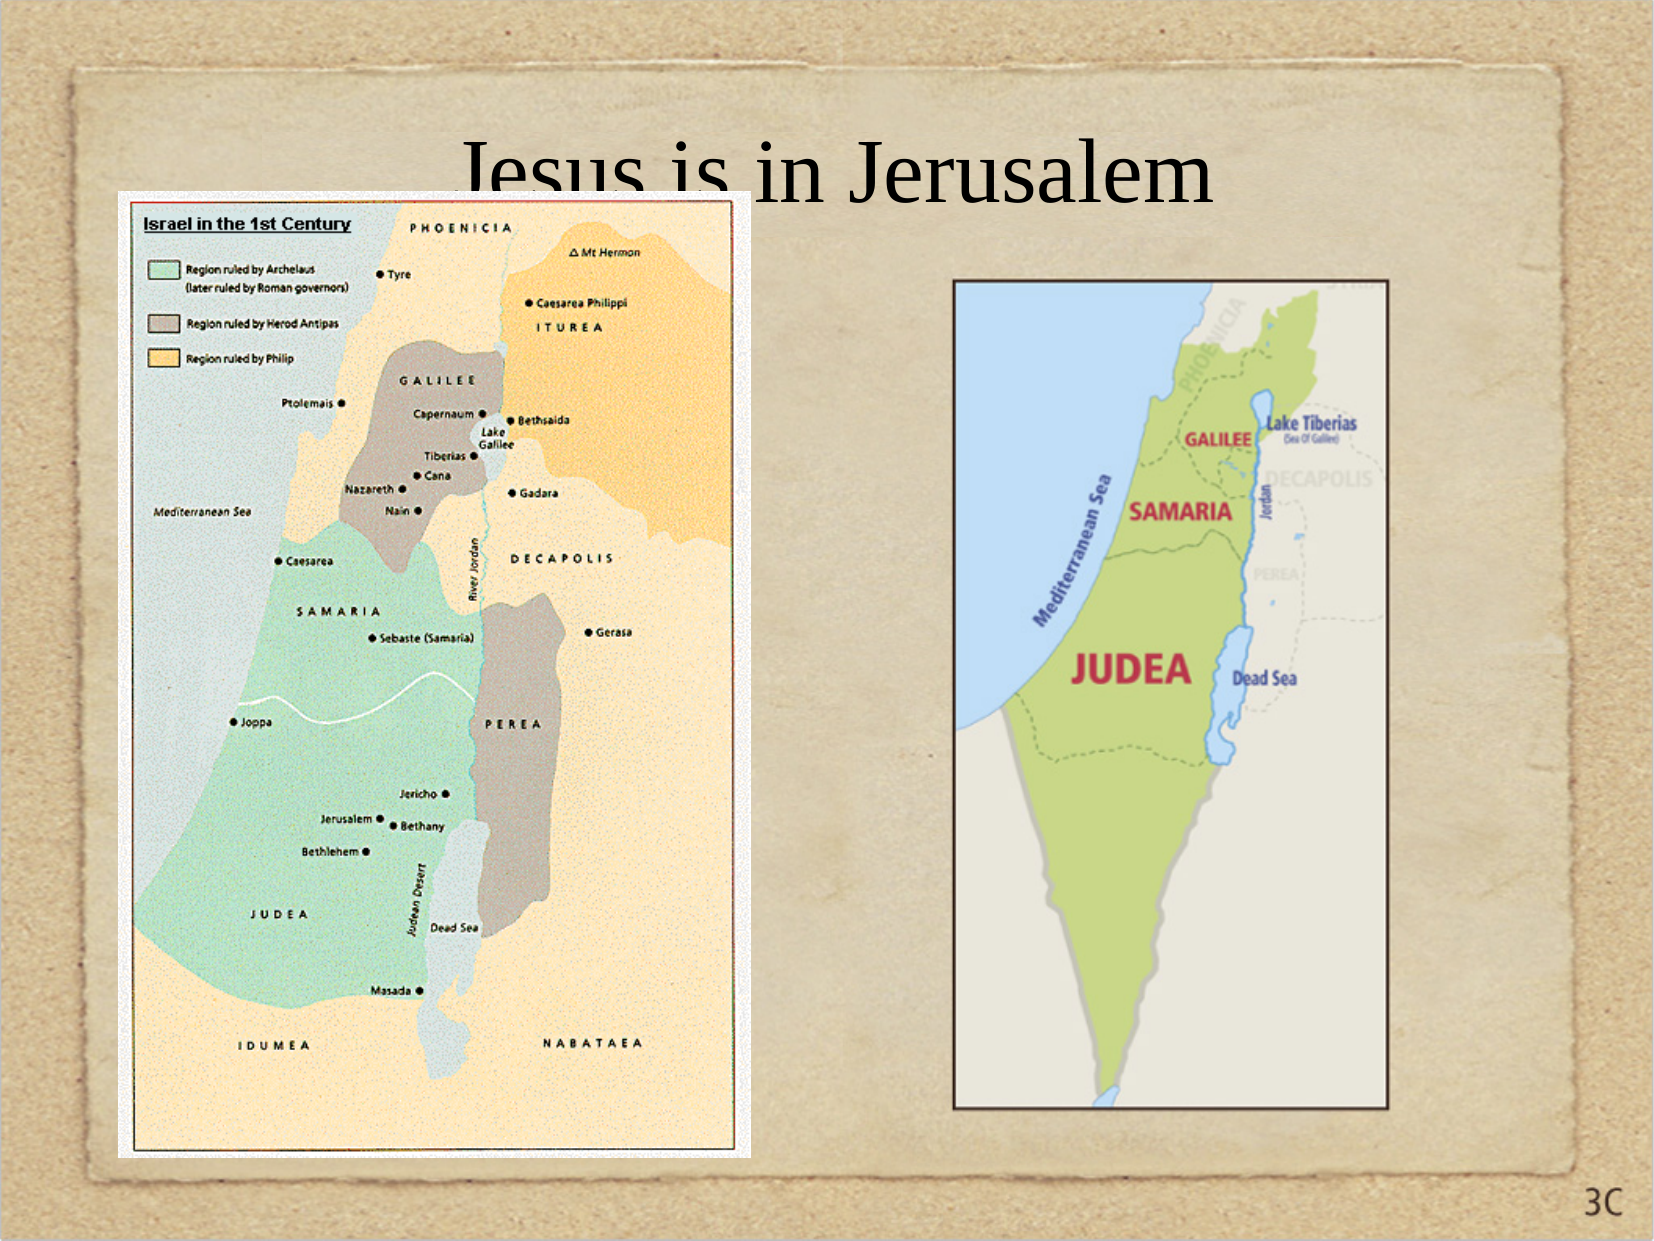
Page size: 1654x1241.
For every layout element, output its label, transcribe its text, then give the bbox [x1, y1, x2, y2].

text_box Jesus is in Jerusalem [438, 62, 1231, 180]
text_box [751, 660, 1654, 961]
picture [0, 0, 1654, 1241]
